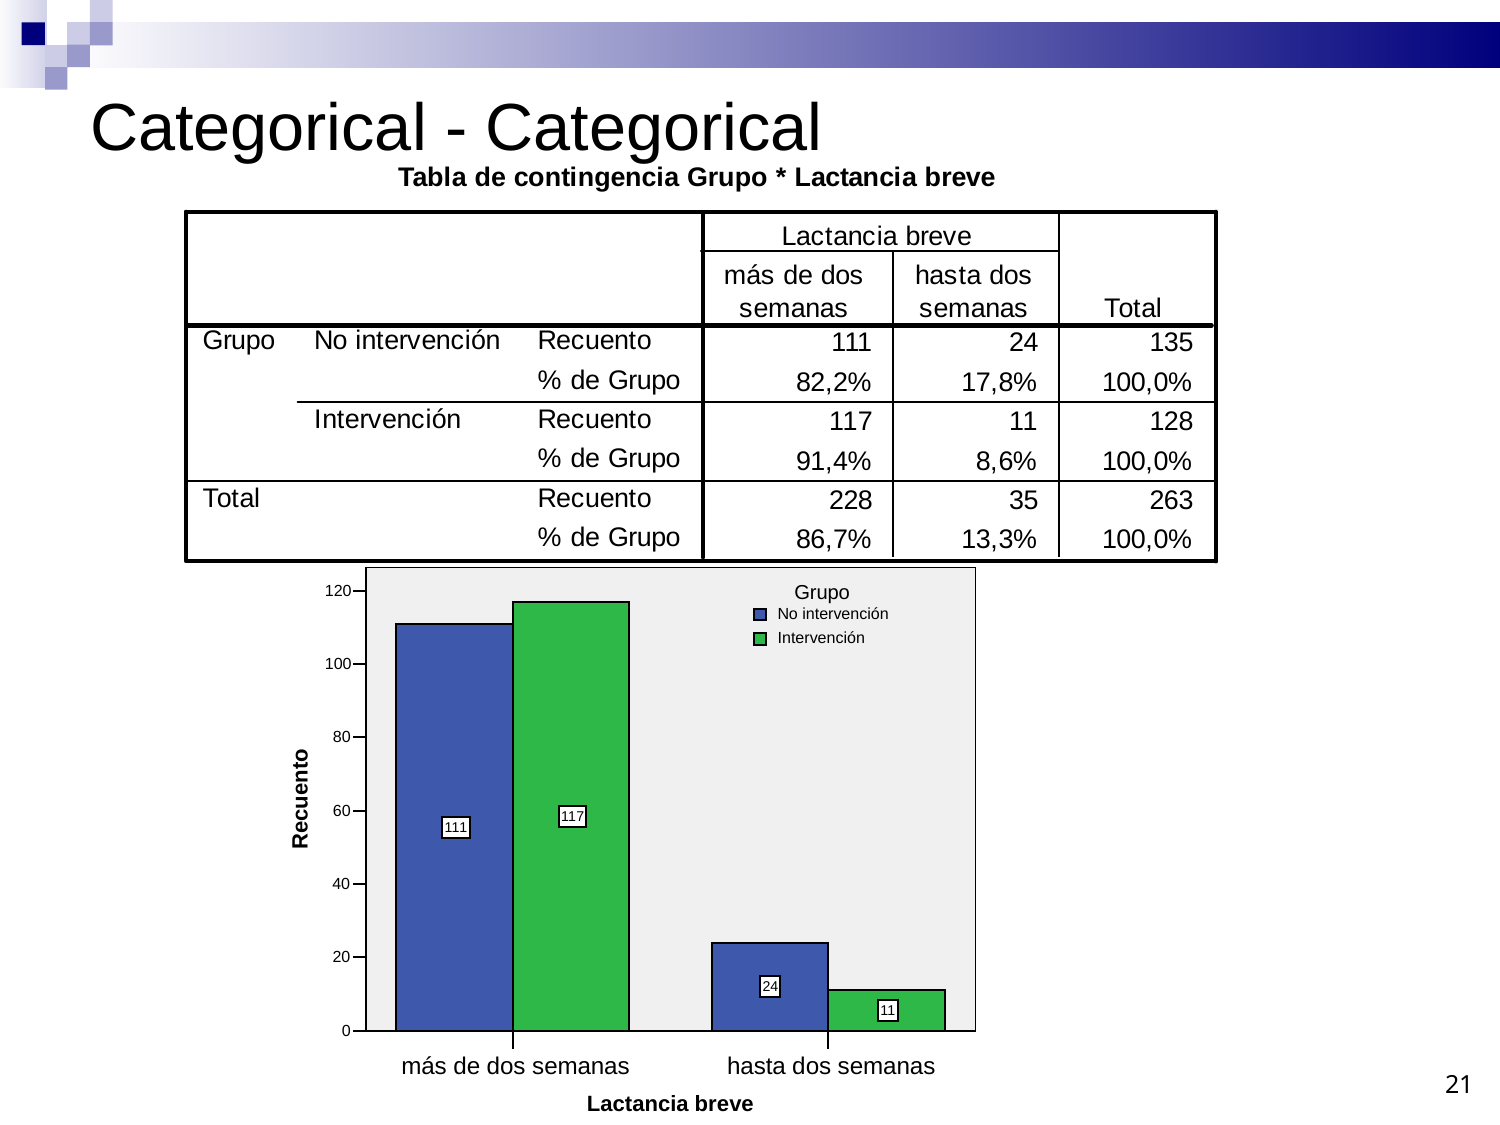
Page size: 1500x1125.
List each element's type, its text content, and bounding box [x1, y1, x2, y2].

title Categorical - Categorical [75, 75, 1426, 173]
text_box [165, 173, 1235, 1125]
text_box <número> [1139, 1070, 1489, 1110]
